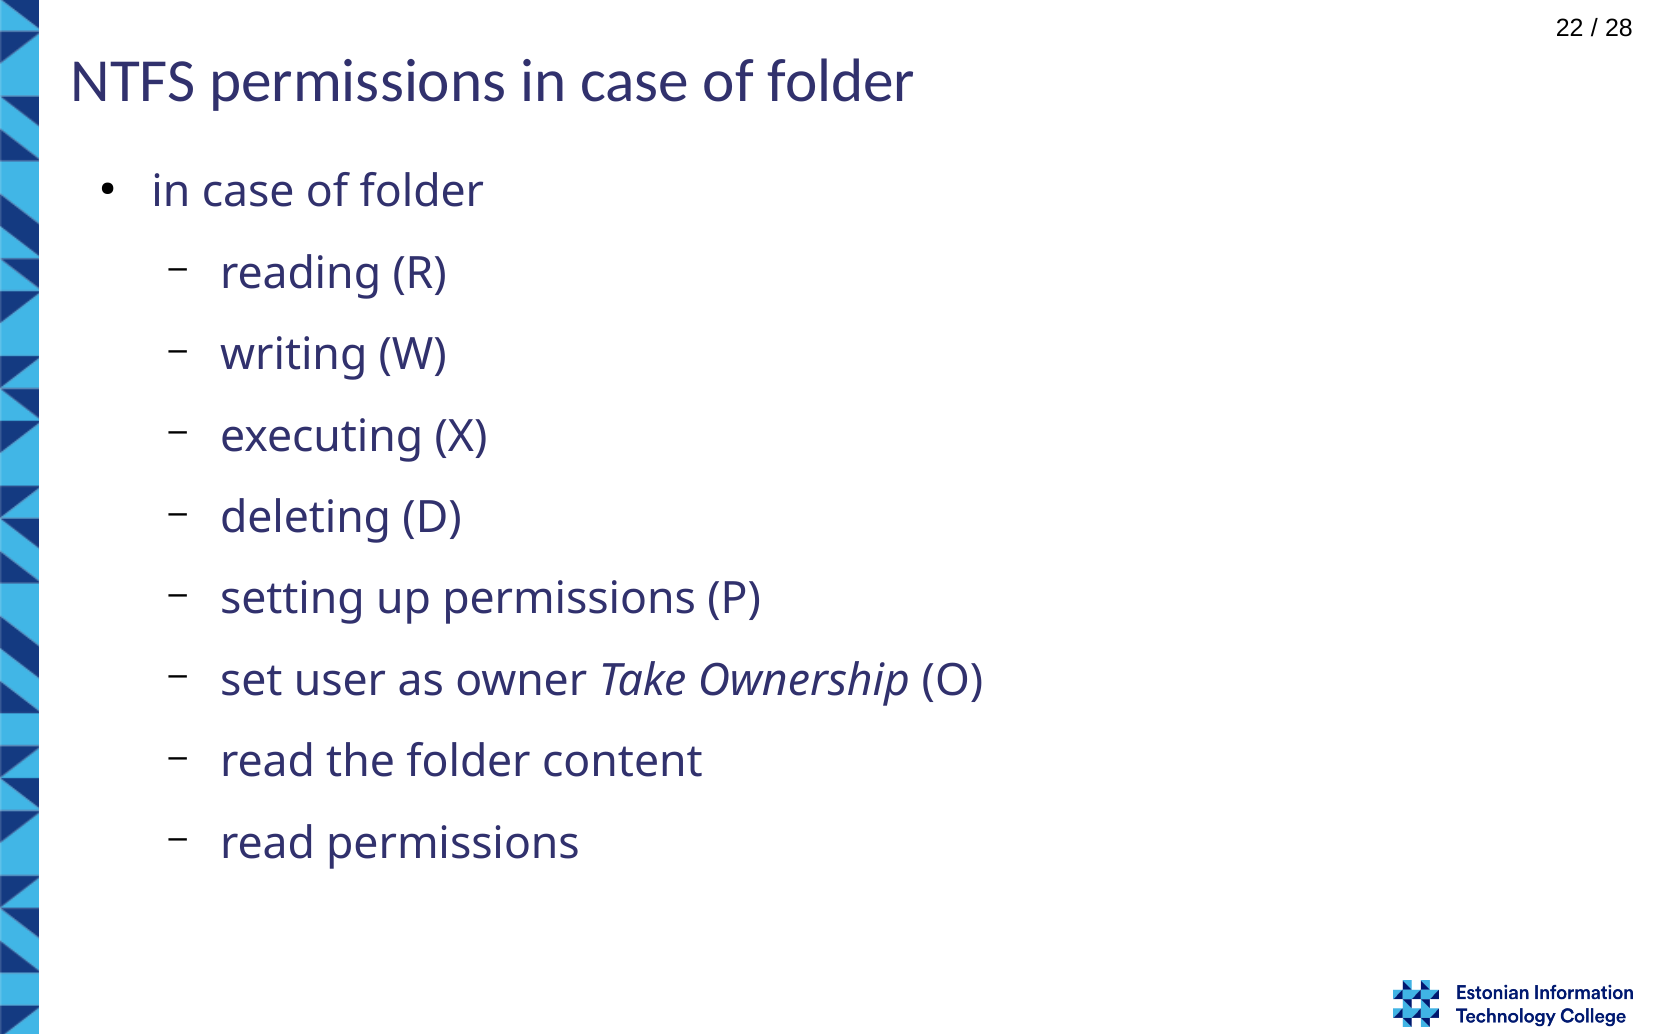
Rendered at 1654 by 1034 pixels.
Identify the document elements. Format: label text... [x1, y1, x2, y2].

title NTFS permissions in case of folder [70, 41, 1630, 130]
picture [1393, 980, 1633, 1027]
list in case of folder reading (R) writing (W) executing (X) deleting (D) setting up permissions (P) set user as owner Take Ownership (O) read the folder content read permissions [82, 159, 1538, 877]
